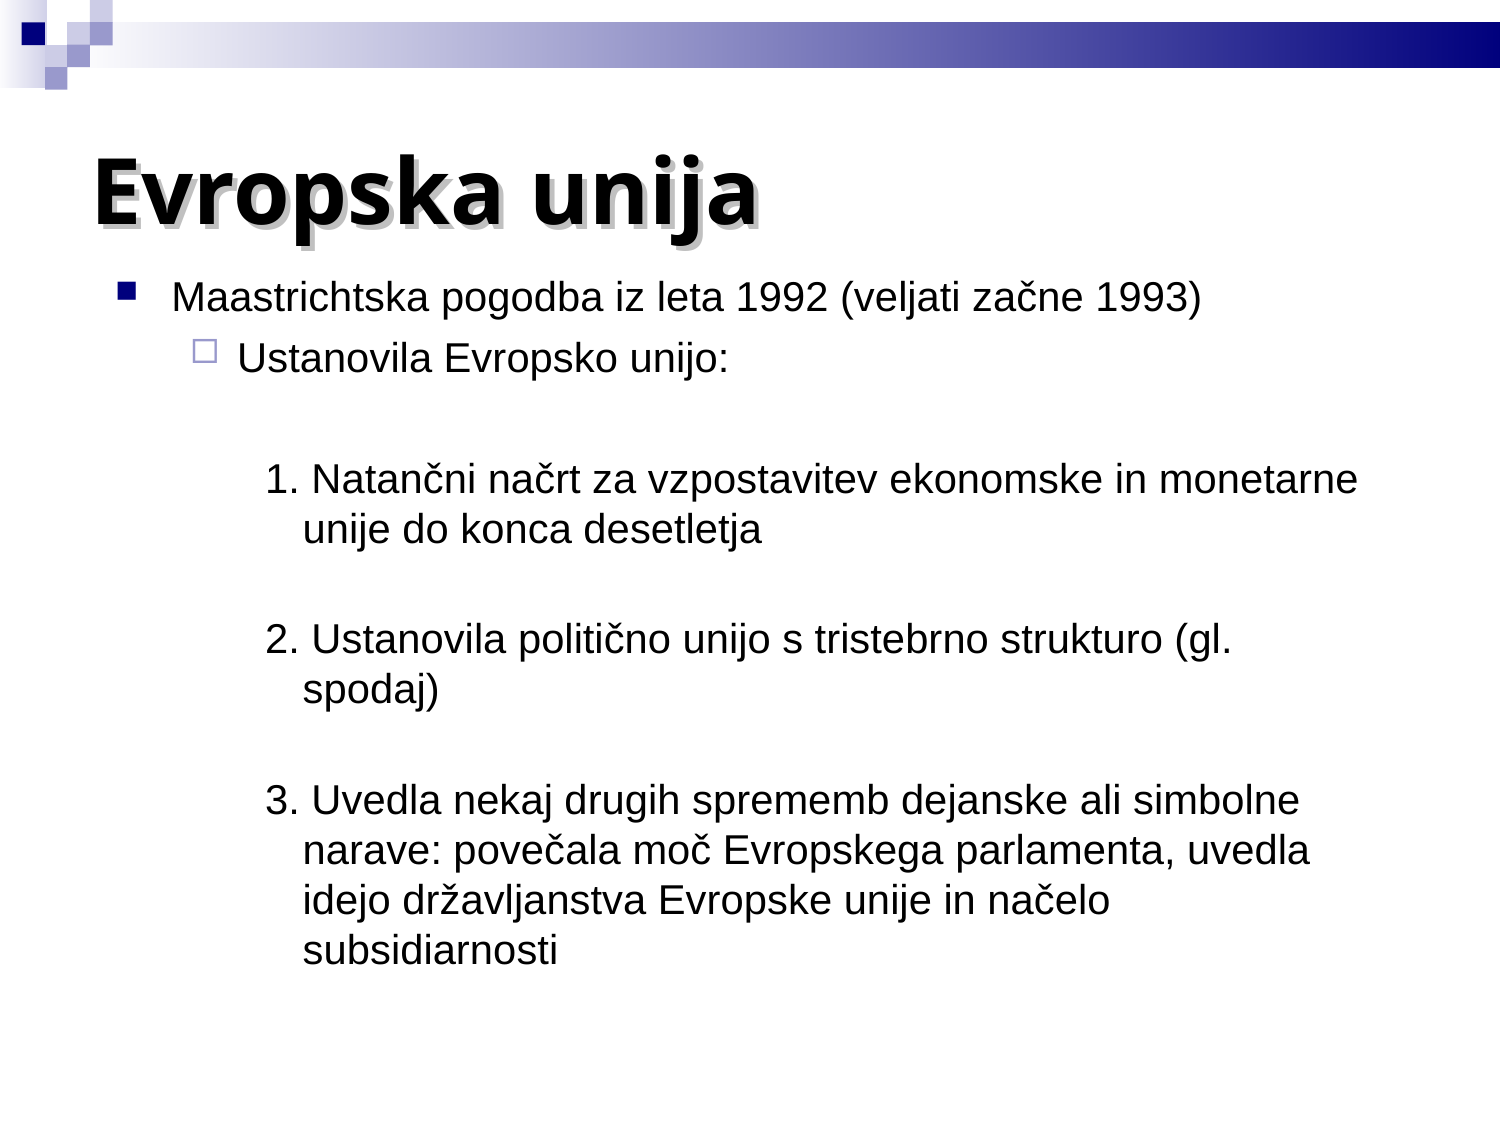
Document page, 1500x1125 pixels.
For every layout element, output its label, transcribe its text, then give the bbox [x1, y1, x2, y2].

title Evropska unija [75, 75, 1426, 301]
list Maastrichtska pogodba iz leta 1992 (veljati začne 1993) Ustanovila Evropsko unijo: 1. Natančni načrt za vzpostavitev ekonomske in monetarne unije do konca desetletja 2. Ustanovila politično unijo s tristebrno strukturo (gl. spodaj) 3. Uvedla nekaj drugih sprememb dejanske ali simbolne narave: povečala moč Evropskega parlamenta, uvedla idejo državljanstva Evropske unije in načelo subsidiarnosti [100, 262, 1376, 1125]
